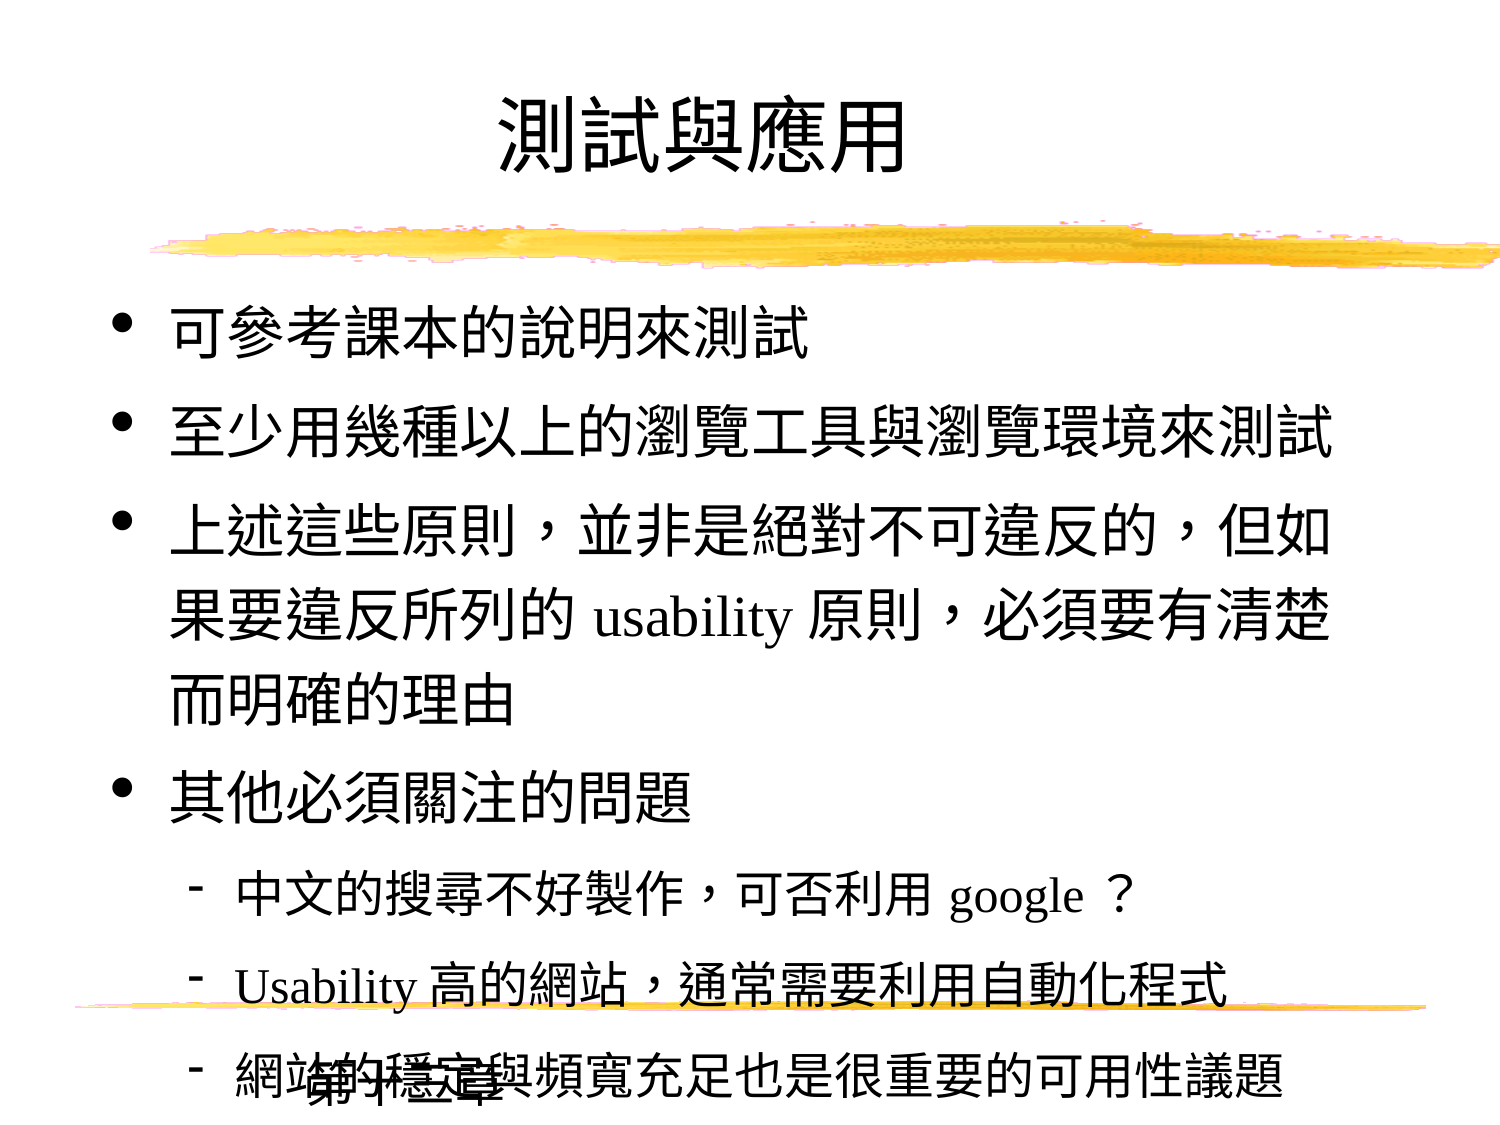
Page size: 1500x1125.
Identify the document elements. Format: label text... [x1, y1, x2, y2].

list 可參考課本的說明來測試 至少用幾種以上的瀏覽工具與瀏覽環境來測試 上述這些原則，並非是絕對不可違反的，但如果要違反所列的usability原則，必須要有清楚而明確的理由 其他必須關注的問題 中文的搜尋不好製作，可否利用google？ Usability高的網站，通常需要利用自動化程式 網站的穩定與頻寬充足也是很重要的可用性議題 [112, 287, 1388, 982]
picture [75, 999, 404, 1013]
picture [150, 215, 1500, 279]
picture [401, 999, 1426, 1013]
text_box 第十三章 [305, 1044, 506, 1105]
title 測試與應用 [66, 30, 1342, 231]
